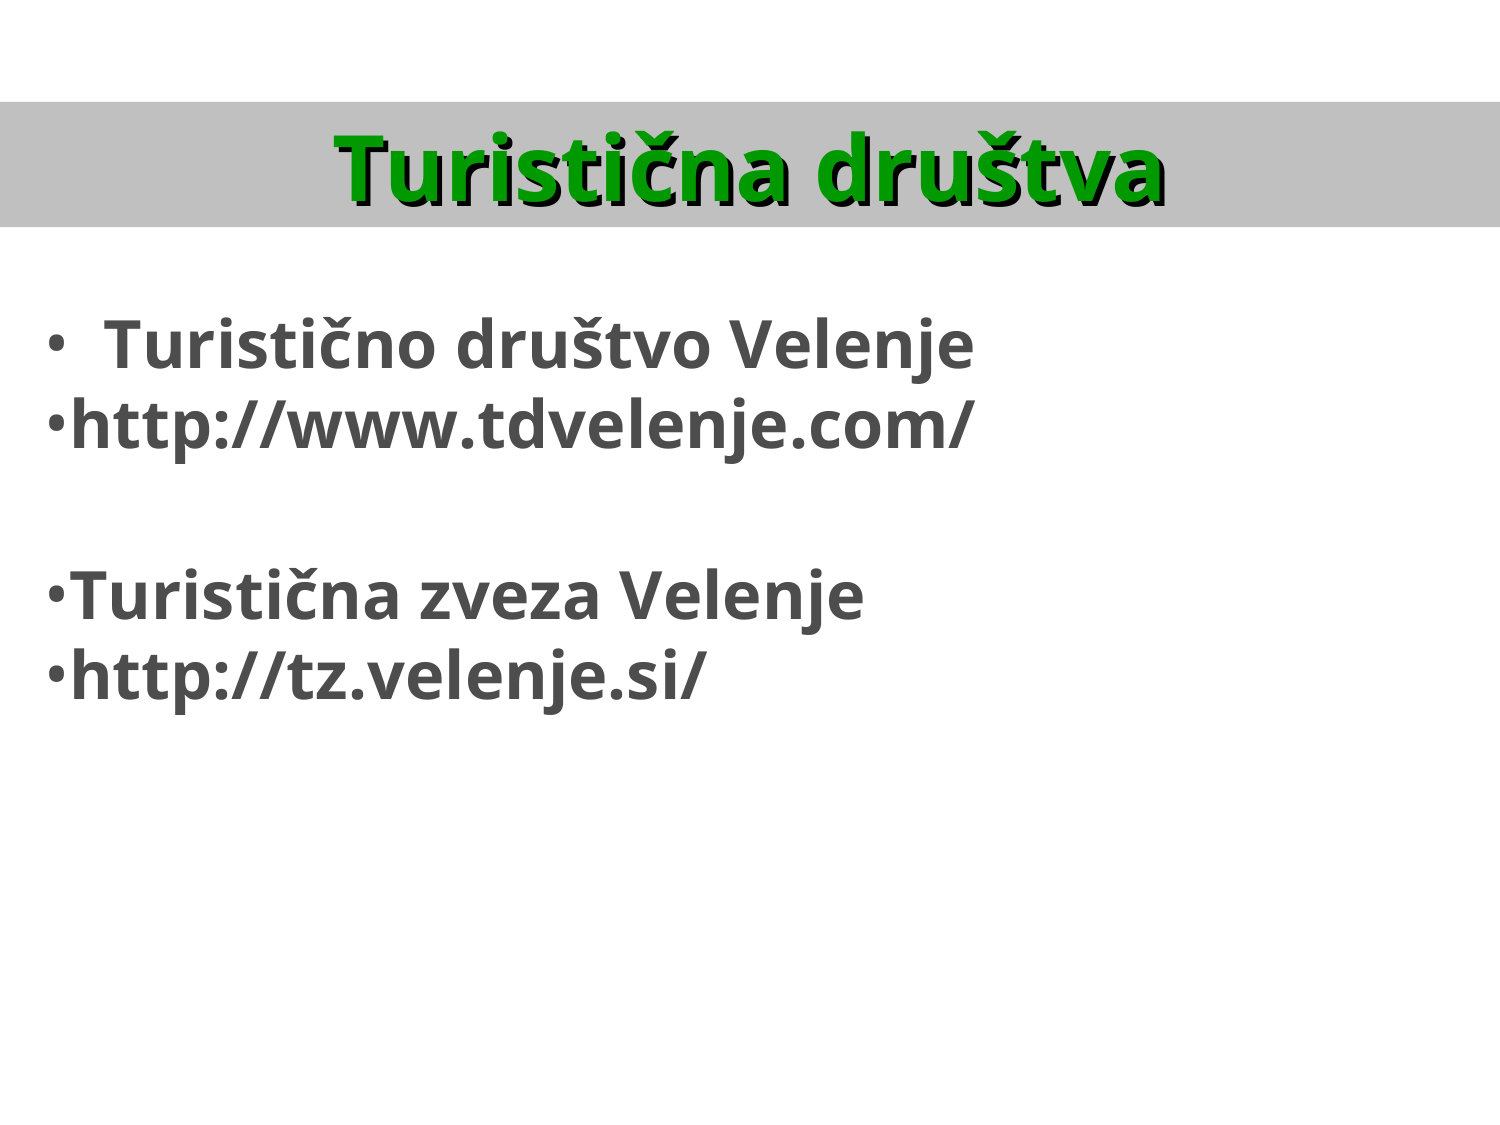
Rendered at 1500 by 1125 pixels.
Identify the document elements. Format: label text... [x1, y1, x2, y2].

text_box Turistična društva [0, 101, 1500, 228]
text_box Turistično društvo Velenje http://www.tdvelenje.com/ Turistična zveza Velenje http://tz.velenje.si/ [29, 294, 1483, 721]
